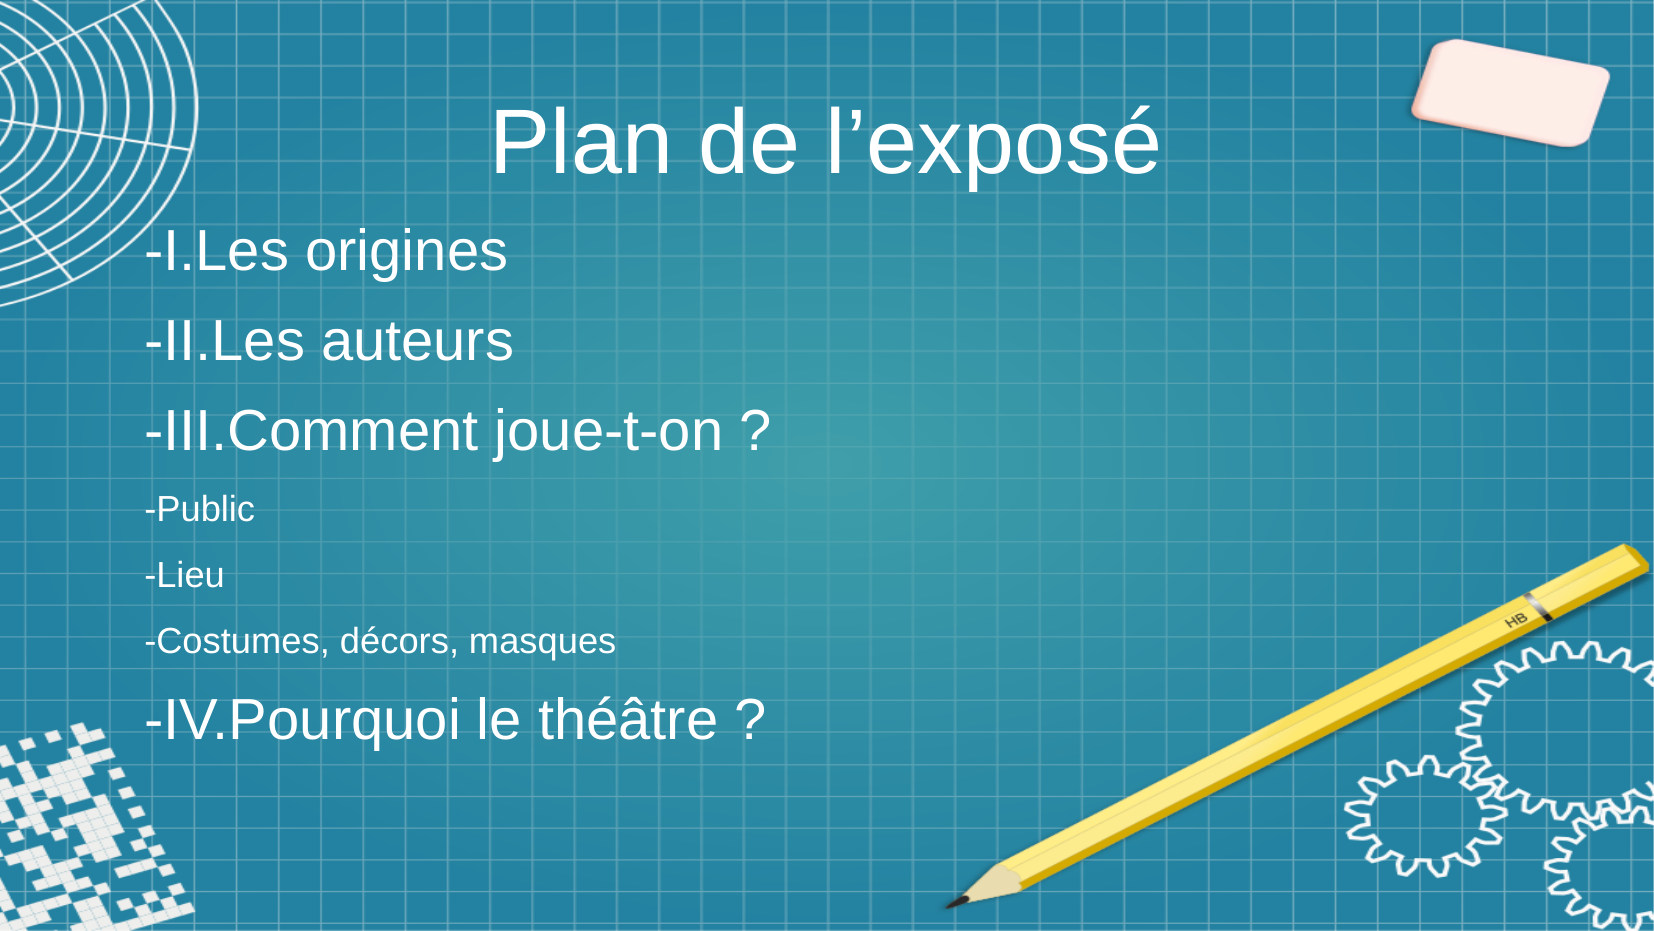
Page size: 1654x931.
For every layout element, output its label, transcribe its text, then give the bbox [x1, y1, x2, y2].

picture [0, 0, 1654, 931]
list -I.Les origines -II.Les auteurs -III.Comment joue-t-on ? -Public -Lieu -Costumes, décors, masques -IV.Pourquoi le théâtre ? [82, 217, 1571, 758]
title Plan de l’exposé [82, 35, 1571, 217]
